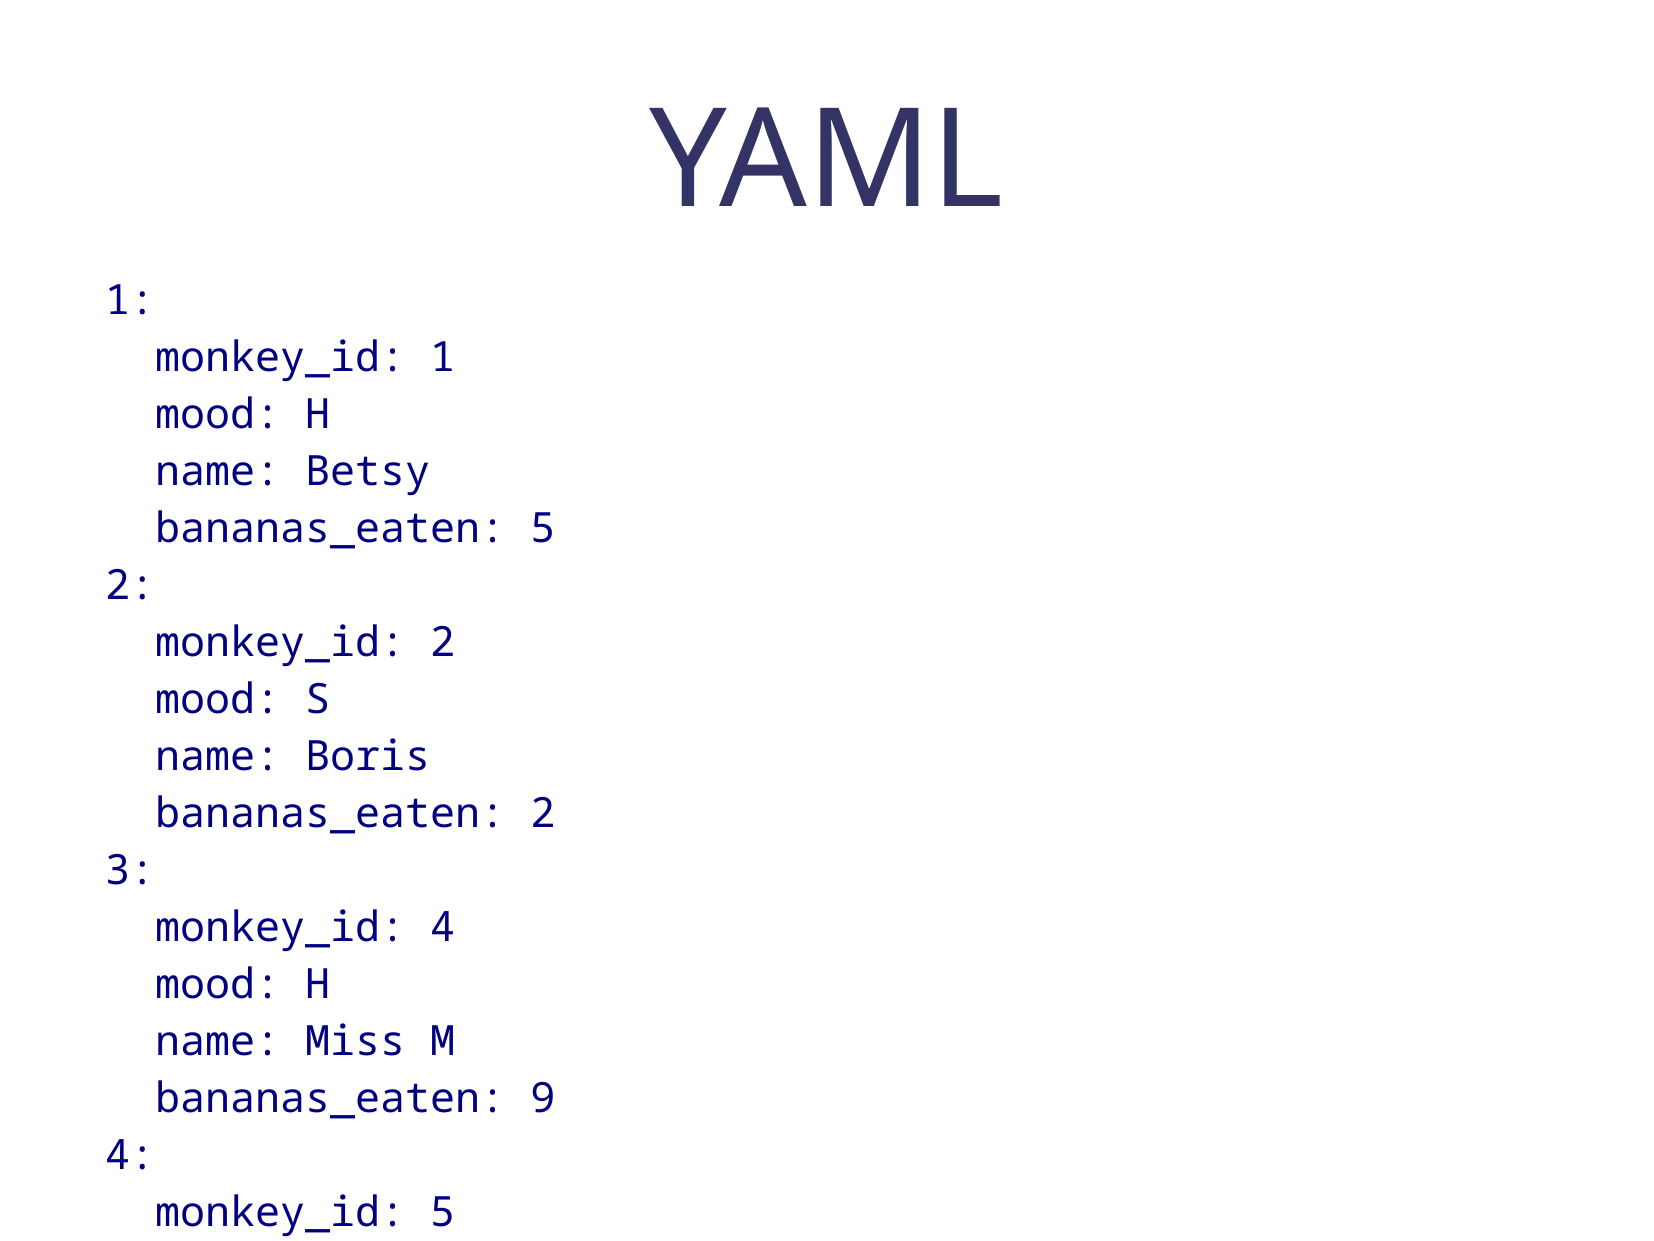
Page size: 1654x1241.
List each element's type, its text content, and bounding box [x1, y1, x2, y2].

text_box 1: monkey_id: 1 mood: H name: Betsy bananas_eaten: 5 2: monkey_id: 2 mood: S name: Boris bananas_eaten: 2 3: monkey_id: 4 mood: H name: Miss M bananas_eaten: 9 4: monkey_id: 5 mood: S name: Bob bananas_eaten: 2 [90, 262, 1654, 1241]
title YAML [82, 56, 1571, 250]
